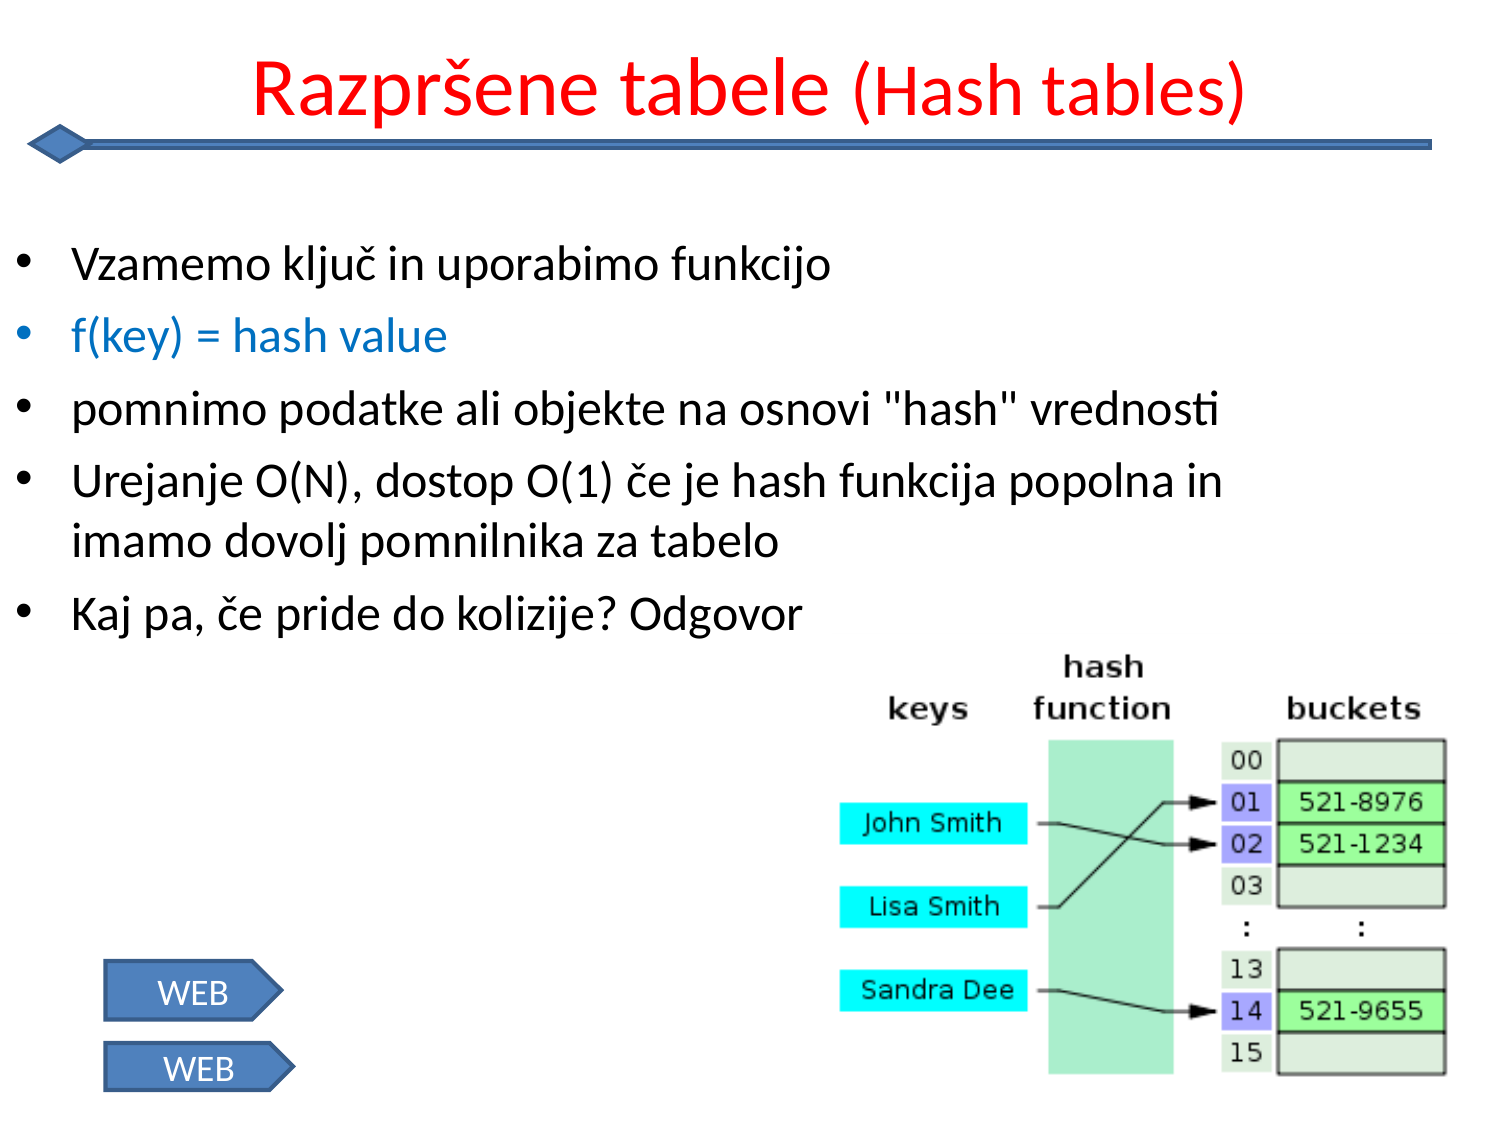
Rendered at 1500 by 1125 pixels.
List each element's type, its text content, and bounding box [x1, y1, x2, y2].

list Vzamemo ključ in uporabimo funkcijo f(key) = hash value pomnimo podatke ali objekte na osnovi "hash" vrednosti Urejanje O(N), dostop O(1) če je hash funkcija popolna in imamo dovolj pomnilnika za tabelo Kaj pa, če pride do kolizije? Odgovor [0, 222, 1351, 966]
picture [832, 632, 1458, 1083]
title Razpršene tabele (Hash tables) [75, 23, 1426, 141]
text_box WEB [105, 1042, 293, 1090]
text_box WEB [105, 960, 282, 1020]
